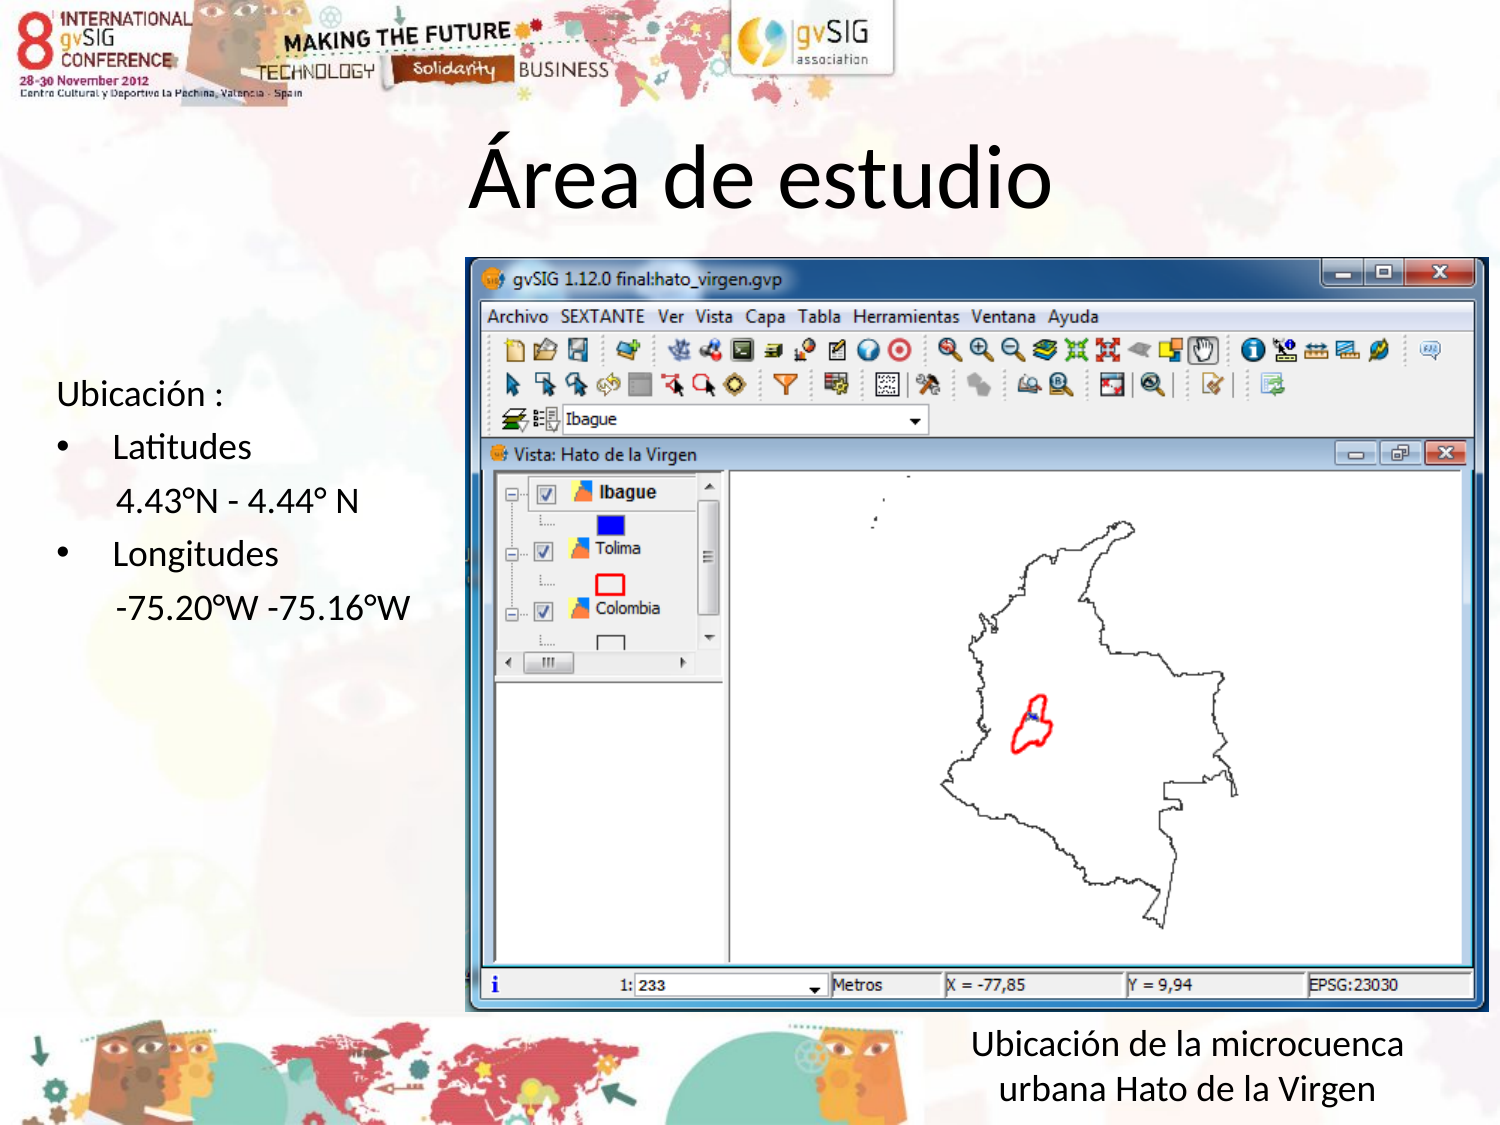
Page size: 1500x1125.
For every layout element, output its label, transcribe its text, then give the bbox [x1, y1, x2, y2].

list Ubicación : Latitudes 4.43°N - 4.44° N Longitudes -75.20°W -75.16°W [41, 361, 465, 1012]
picture [0, 0, 1500, 1125]
title Área de estudio [86, 78, 1437, 266]
text_box Ubicación de la microcuenca urbana Hato de la Virgen [921, 1012, 1454, 1118]
